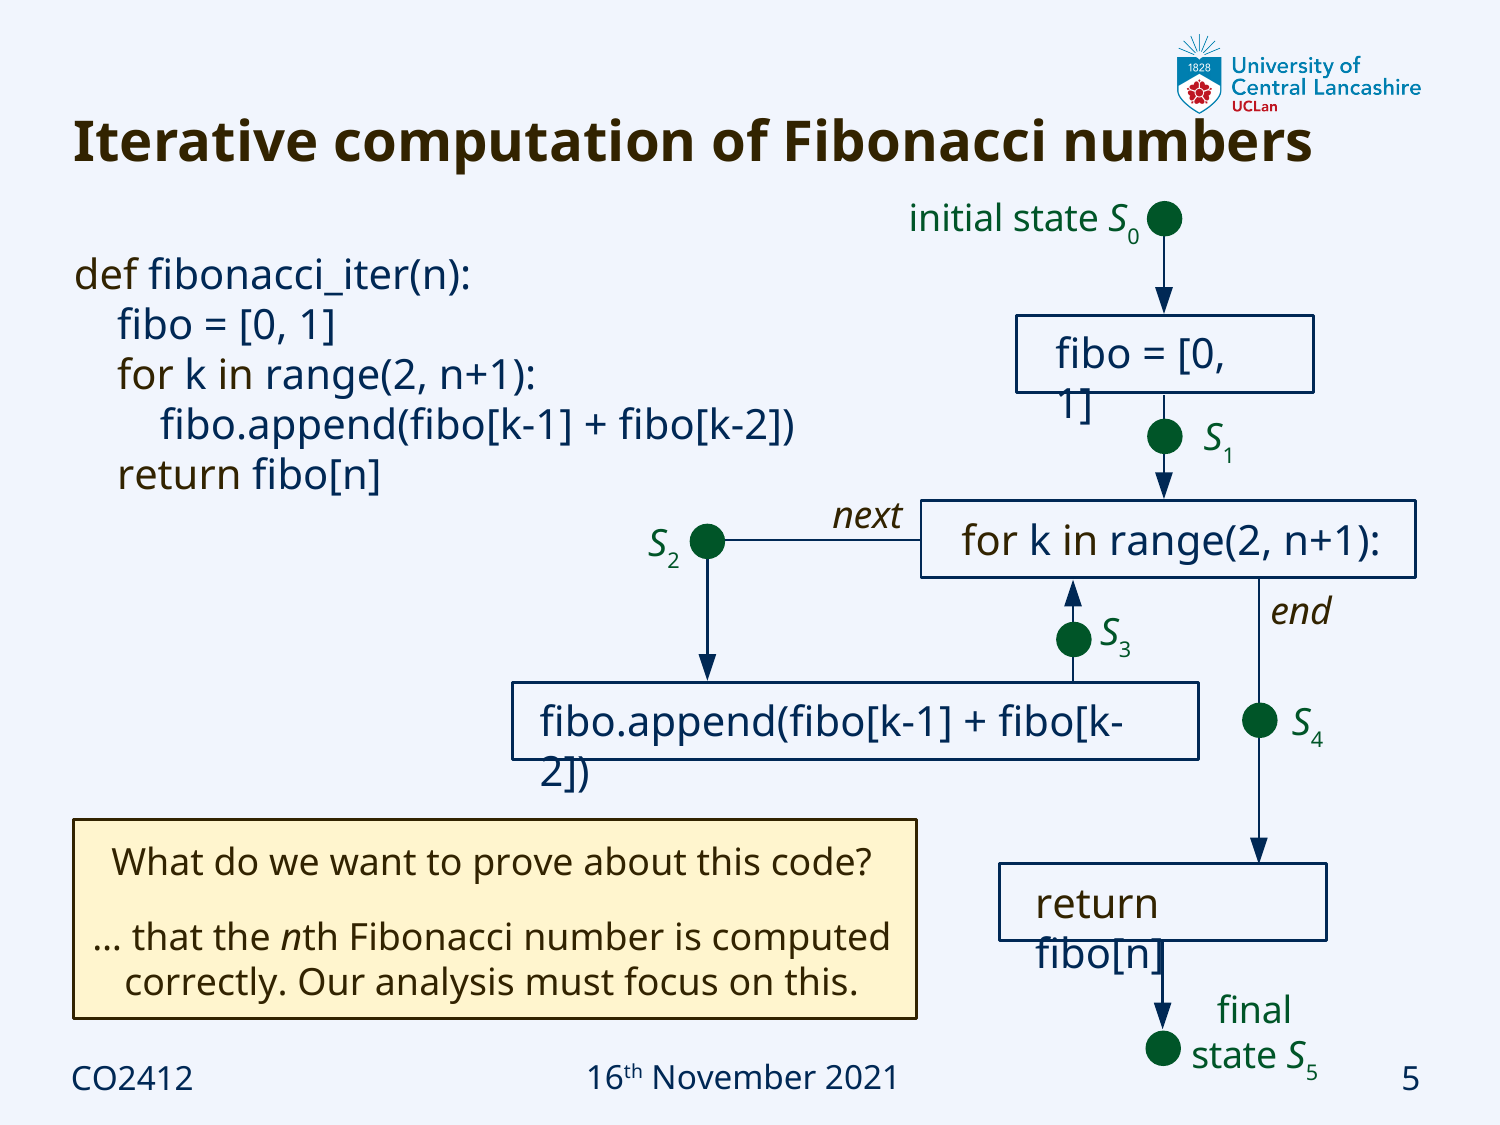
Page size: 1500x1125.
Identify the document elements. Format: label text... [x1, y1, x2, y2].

text_box What do we want to prove about this code? … that the nth Fibonacci number is computed correctly. Our analysis must focus on this. [70, 830, 914, 1011]
text_box return fibo[n] [1020, 869, 1309, 935]
text_box final state S5 [1134, 978, 1376, 1093]
text_box [702, 523, 726, 560]
picture [1177, 34, 1421, 93]
text_box [1242, 702, 1269, 739]
text_box [1056, 621, 1078, 658]
text_box for k in range(2, n+1): [946, 506, 1402, 572]
text_box [1147, 418, 1181, 455]
text_box S4 [1269, 690, 1346, 760]
text_box S2 [626, 511, 702, 581]
title Iterative computation of Fibonacci numbers [58, 93, 1475, 186]
text_box [73, 819, 917, 1019]
text_box fibo.append(fibo[k-1] + fibo[k-2]) [524, 687, 1181, 753]
text_box next [812, 483, 923, 544]
text_box initial state S0 [892, 187, 1156, 257]
text_box end [1246, 580, 1357, 640]
text_box [1156, 200, 1183, 237]
text_box fibo = [0, 1] [1040, 319, 1289, 384]
text_box S3 [1078, 600, 1154, 670]
text_box def fibonacci_iter(n): fibo = [0, 1] for k in range(2, n+1): fibo.append(fibo[k-1] + fibo[k-2]) return fibo[n] [59, 240, 876, 506]
text_box S1 [1181, 406, 1257, 475]
